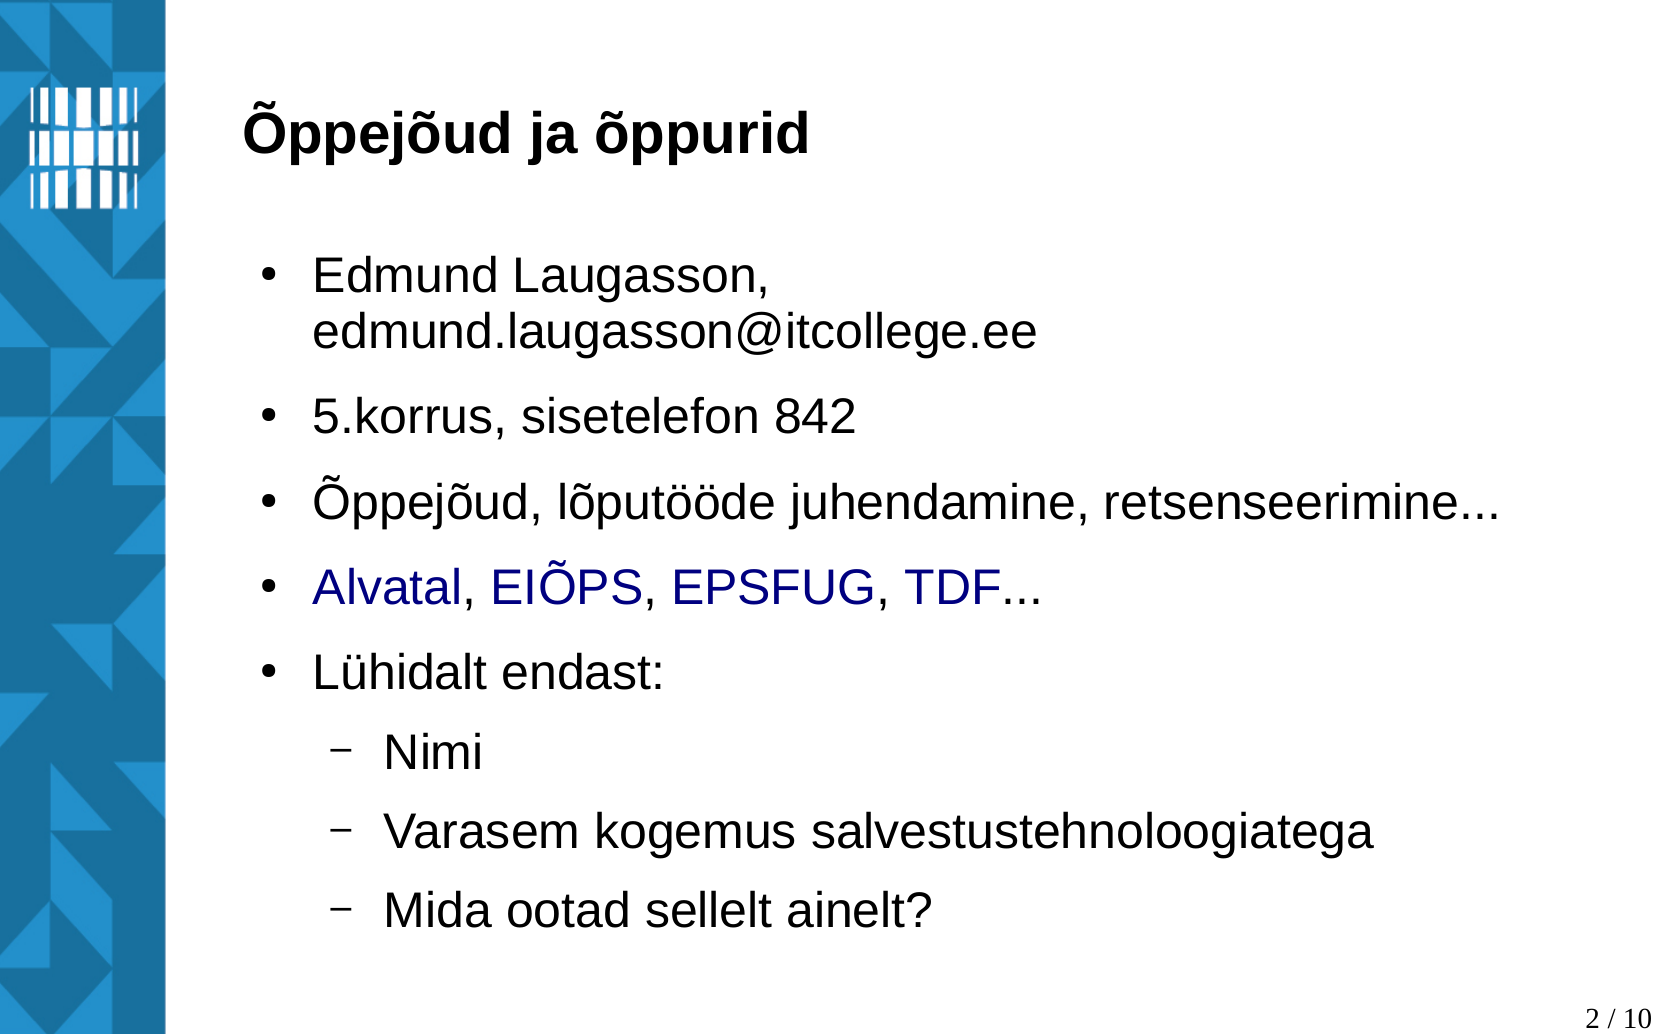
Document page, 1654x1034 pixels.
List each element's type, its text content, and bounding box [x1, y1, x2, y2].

title Õppejõud ja õppurid [242, 47, 1536, 220]
list Edmund Laugasson, edmund.laugasson@itcollege.ee 5.korrus, sisetelefon 842 Õppejõud, lõputööde juhendamine, retsenseerimine... Alvatal, EIÕPS, EPSFUG, TDF... Lühidalt endast: Nimi Varasem kogemus salvestustehnoloogiatega Mida ootad sellelt ainelt? [242, 247, 1507, 1015]
